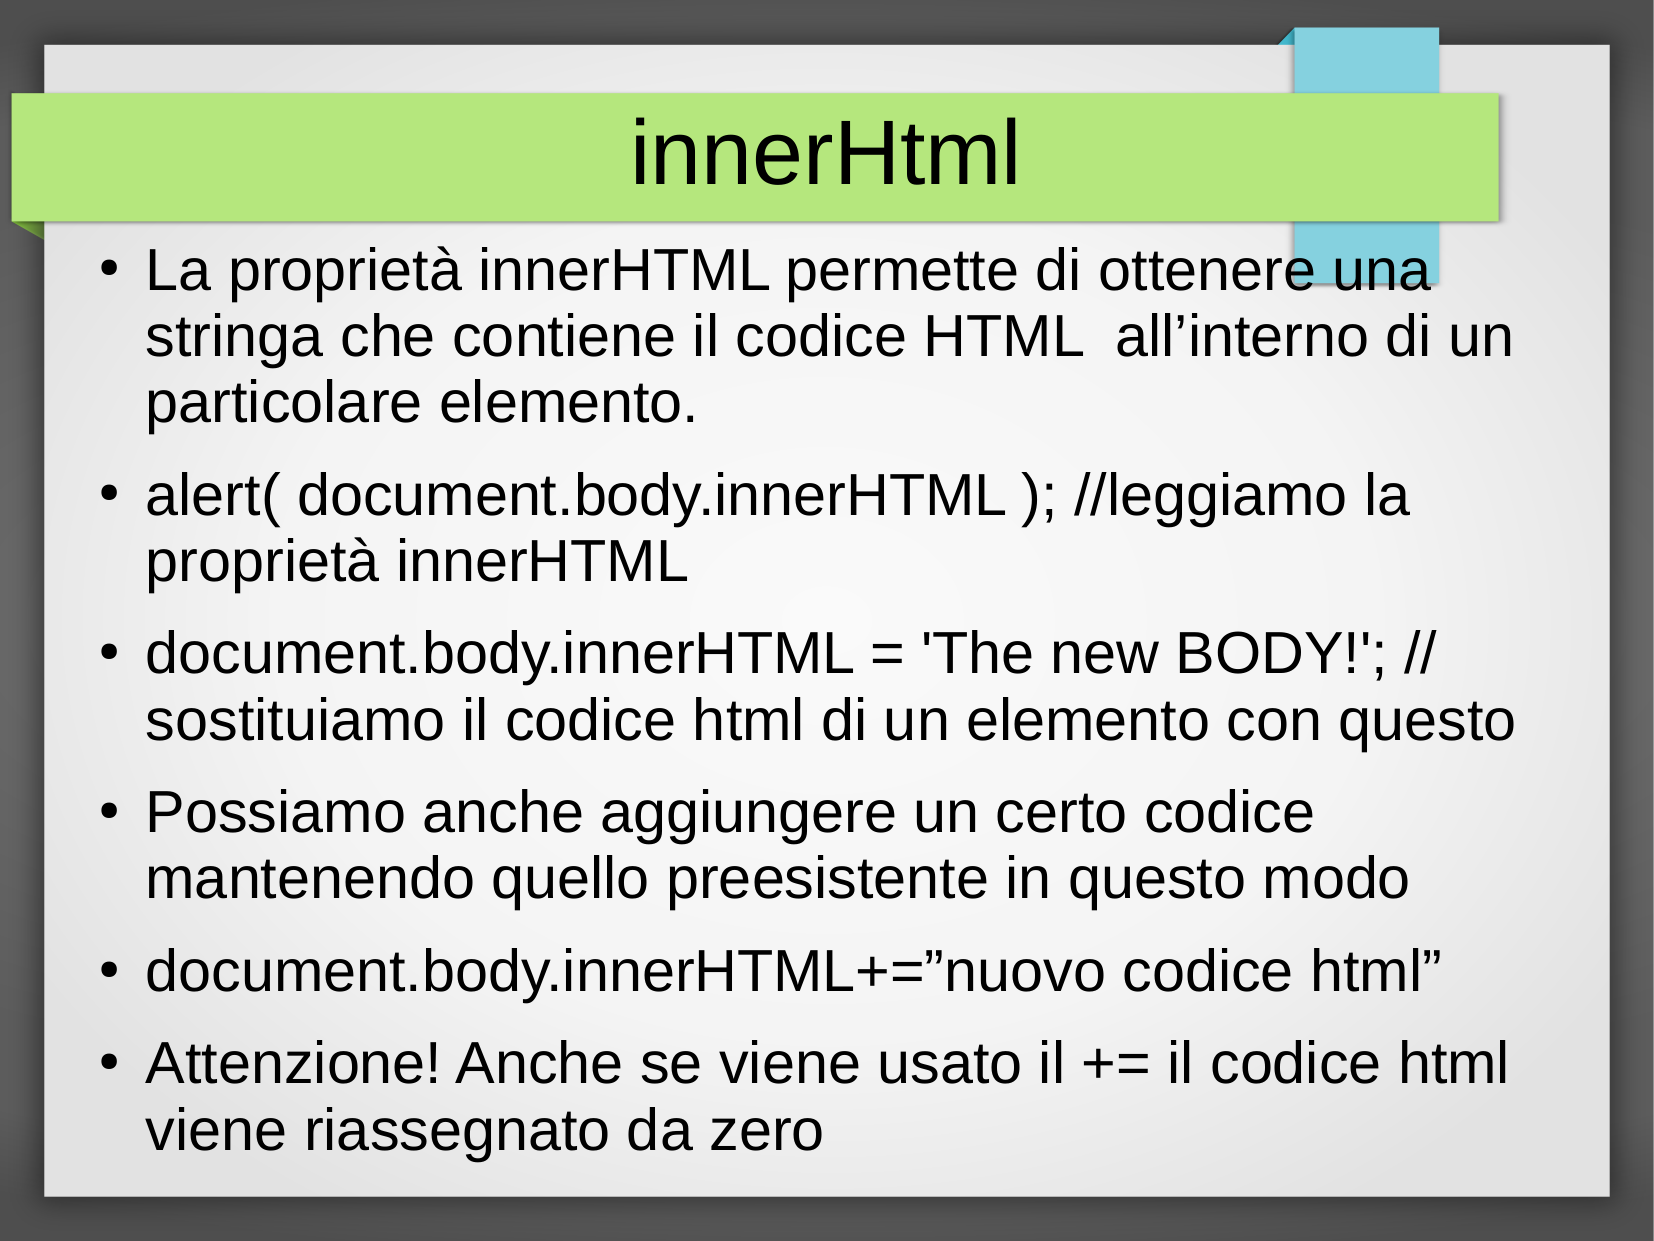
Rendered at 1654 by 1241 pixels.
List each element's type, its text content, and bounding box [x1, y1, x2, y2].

picture [0, 0, 1654, 1241]
list La proprietà innerHTML permette di ottenere una stringa che contiene il codice HTML all’interno di un particolare elemento. alert( document.body.innerHTML ); //leggiamo la proprietà innerHTML document.body.innerHTML = 'The new BODY!'; // sostituiamo il codice html di un elemento con questo Possiamo anche aggiungere un certo codice mantenendo quello preesistente in questo modo document.body.innerHTML+=”nuovo codice html” Attenzione! Anche se viene usato il += il codice html viene riassegnato da zero [82, 236, 1571, 1182]
title innerHtml [82, 49, 1571, 236]
